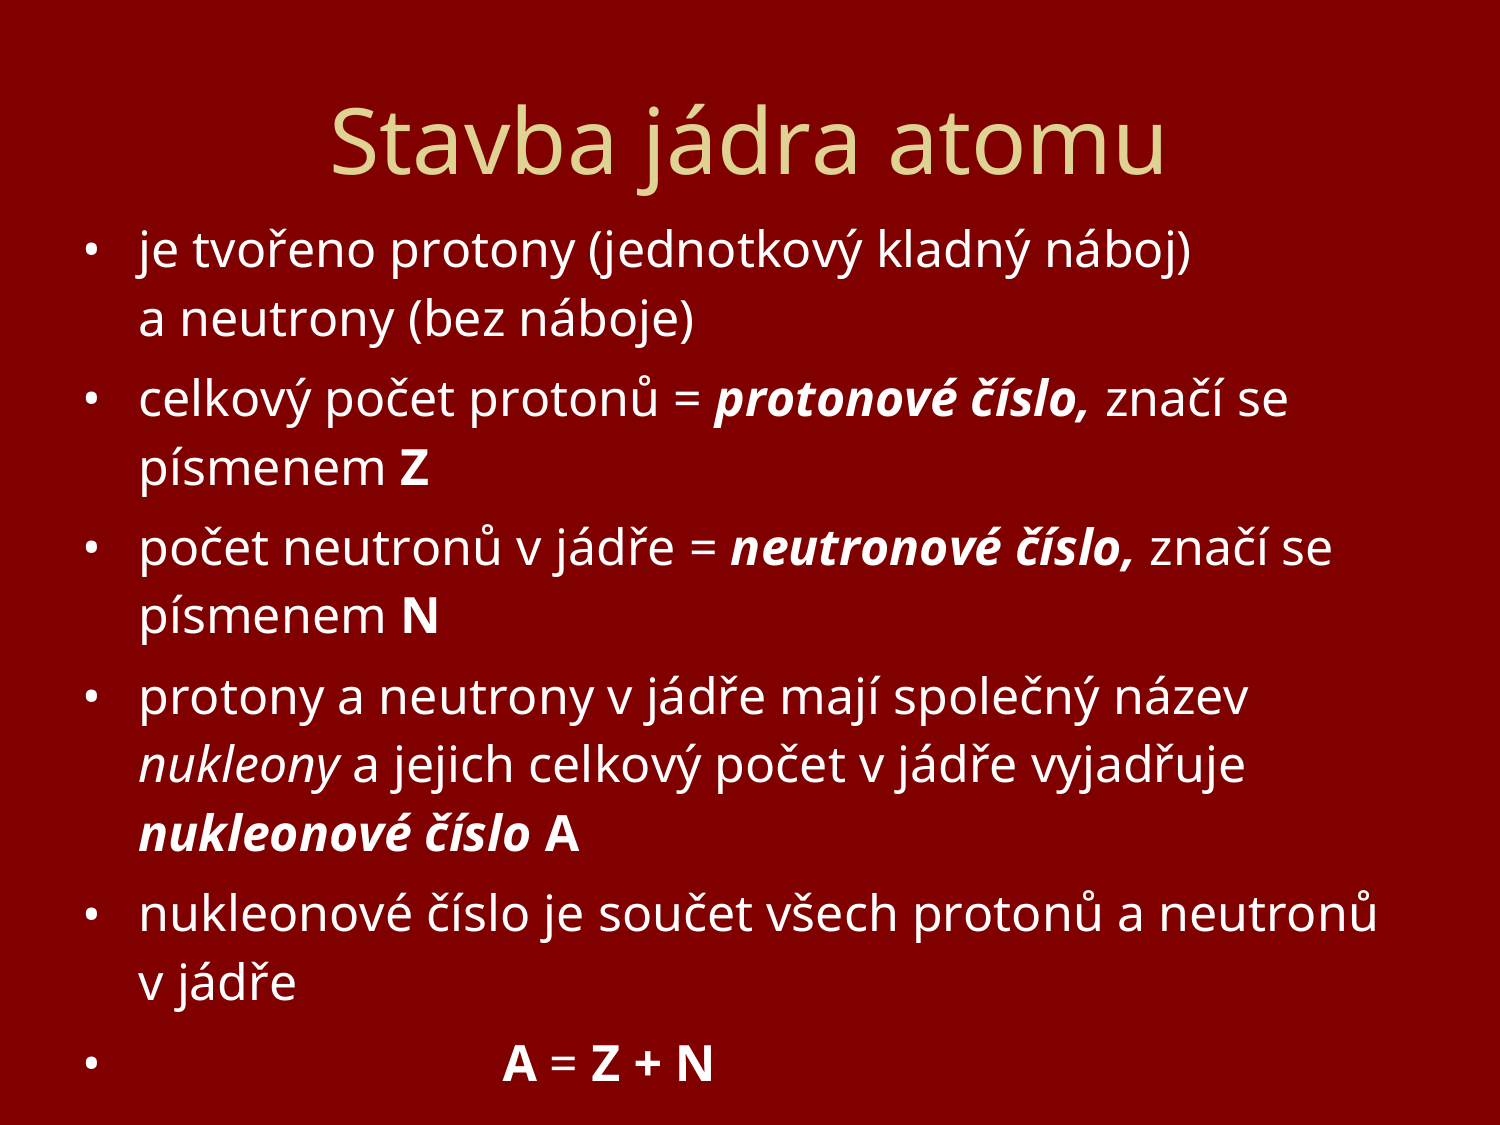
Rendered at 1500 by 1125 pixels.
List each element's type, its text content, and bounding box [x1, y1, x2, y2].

list je tvořeno protony (jednotkový kladný náboj) a neutrony (bez náboje) celkový počet protonů = protonové číslo, značí se písmenem Z počet neutronů v jádře = neutronové číslo, značí se písmenem N protony a neutrony v jádře mají společný název nukleony a jejich celkový počet v jádře vyjadřuje nukleonové číslo A nukleonové číslo je součet všech protonů a neutronů v jádře A = Z + N [67, 206, 1418, 1122]
title Stavba jádra atomu [75, 45, 1426, 233]
